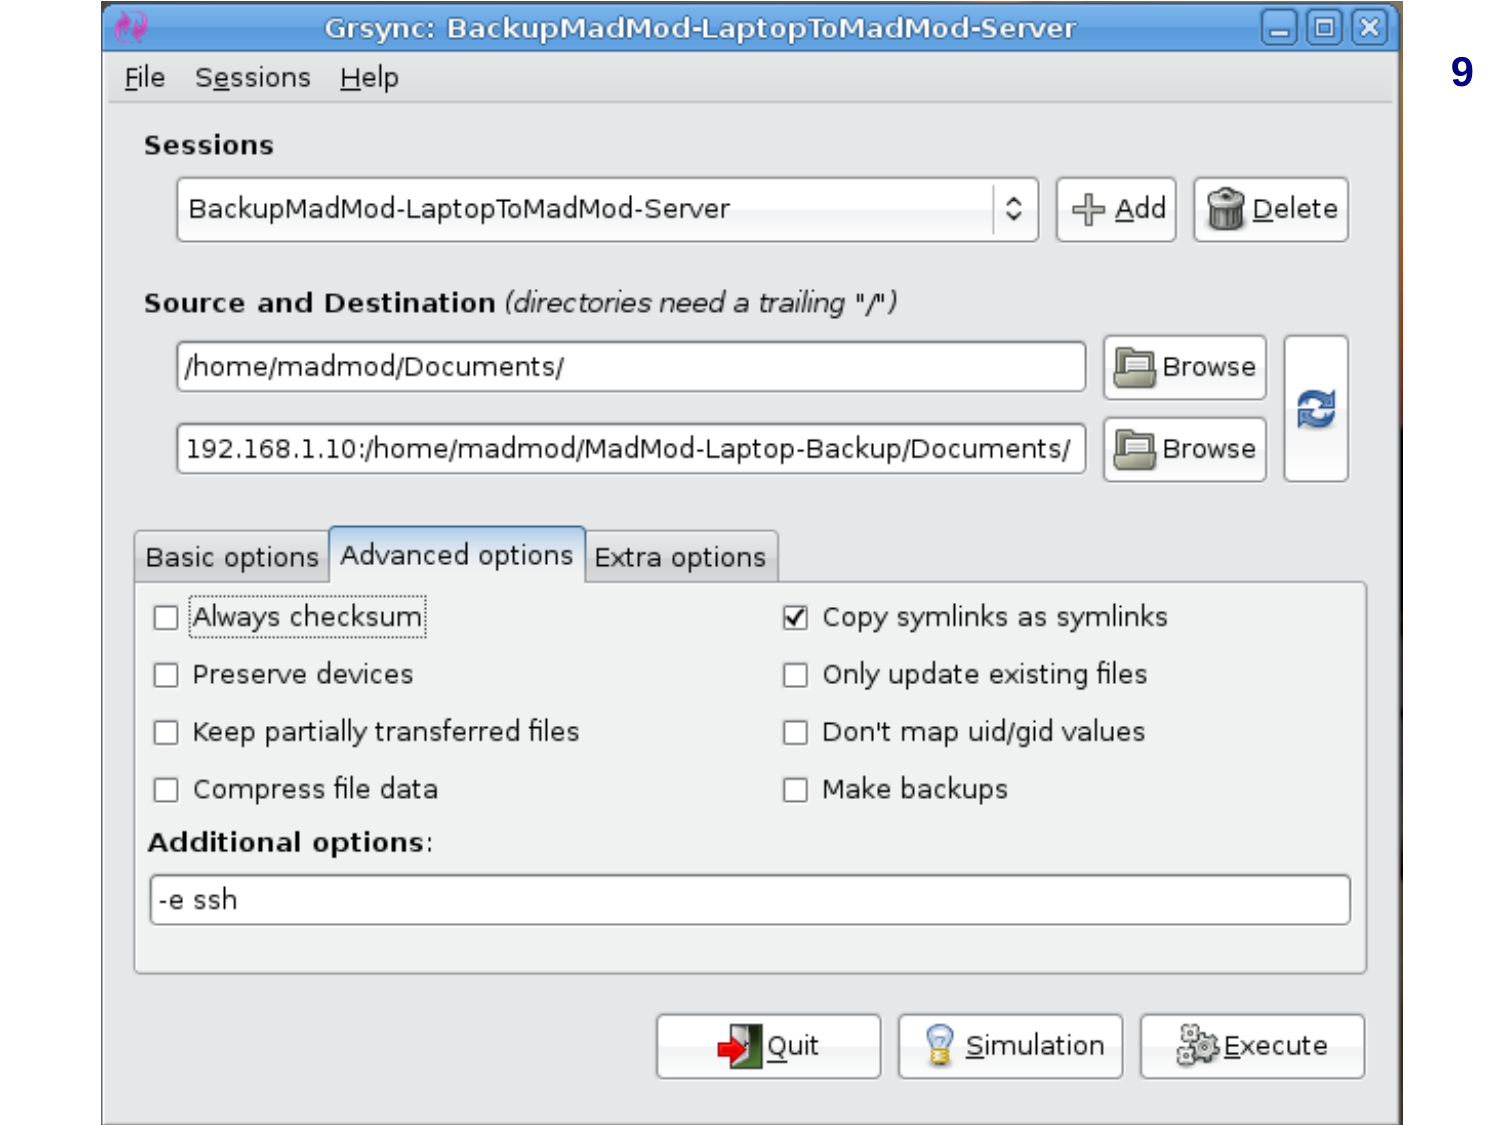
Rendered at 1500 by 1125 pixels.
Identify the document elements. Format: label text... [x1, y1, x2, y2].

text_box 9 [1425, 37, 1500, 103]
picture [101, 1, 1403, 1125]
